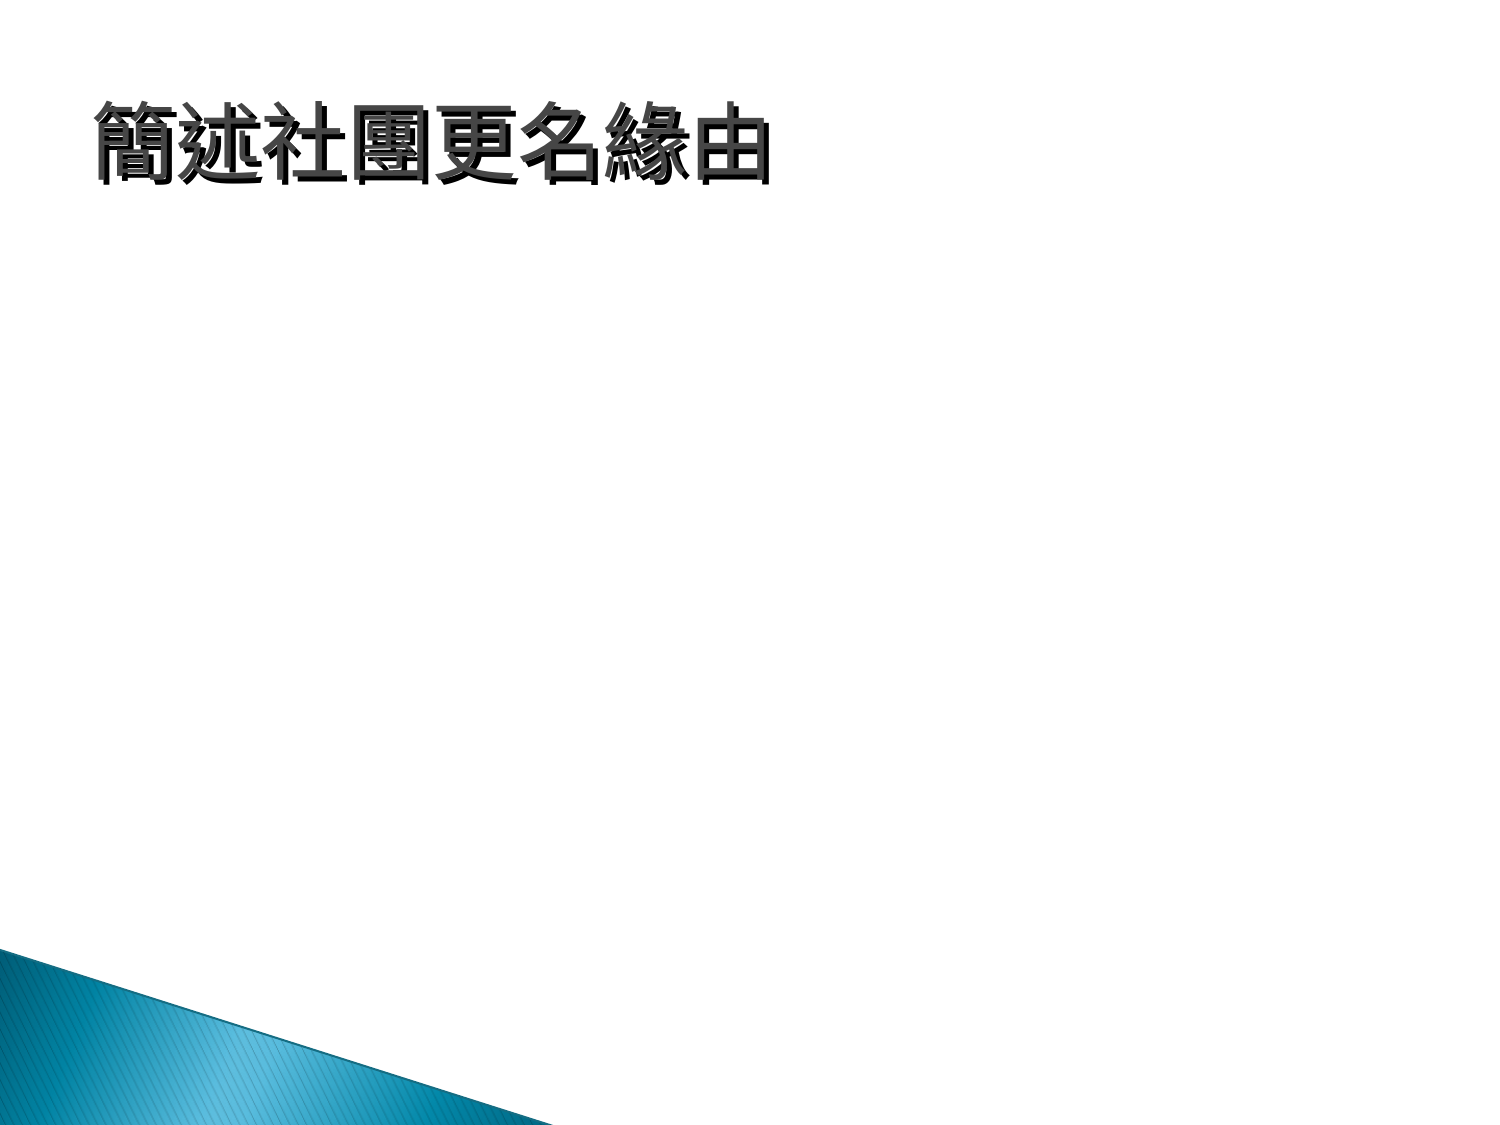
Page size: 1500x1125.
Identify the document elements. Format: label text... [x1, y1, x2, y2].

title 簡述社團更名緣由 [75, 45, 1426, 233]
